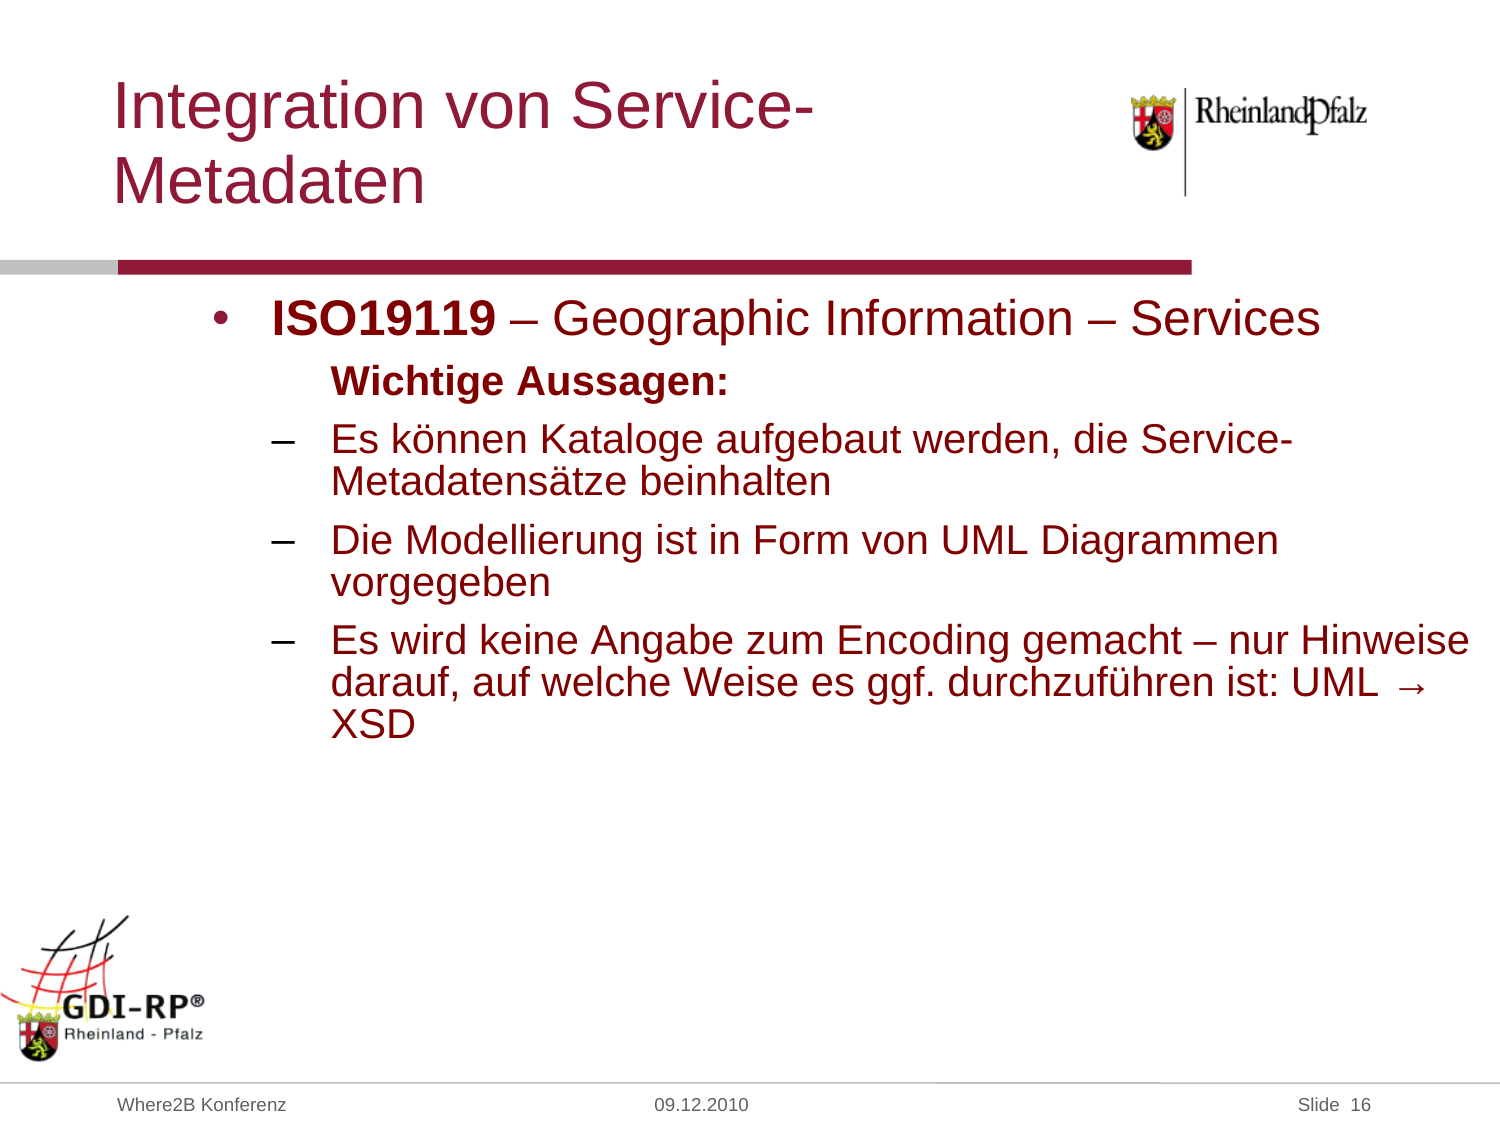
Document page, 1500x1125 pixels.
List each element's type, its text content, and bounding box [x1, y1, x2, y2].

picture [0, 915, 207, 1063]
title Integration von Service-Metadaten [112, 63, 1071, 224]
list ISO19119 – Geographic Information – Services Wichtige Aussagen: Es können Kataloge aufgebaut werden, die Service-Metadatensätze beinhalten Die Modellierung ist in Form von UML Diagrammen vorgegeben Es wird keine Angabe zum Encoding gemacht – nur Hinweise darauf, auf welche Weise es ggf. durchzuführen ist: UML → XSD [212, 295, 1477, 811]
picture [1131, 88, 1447, 198]
